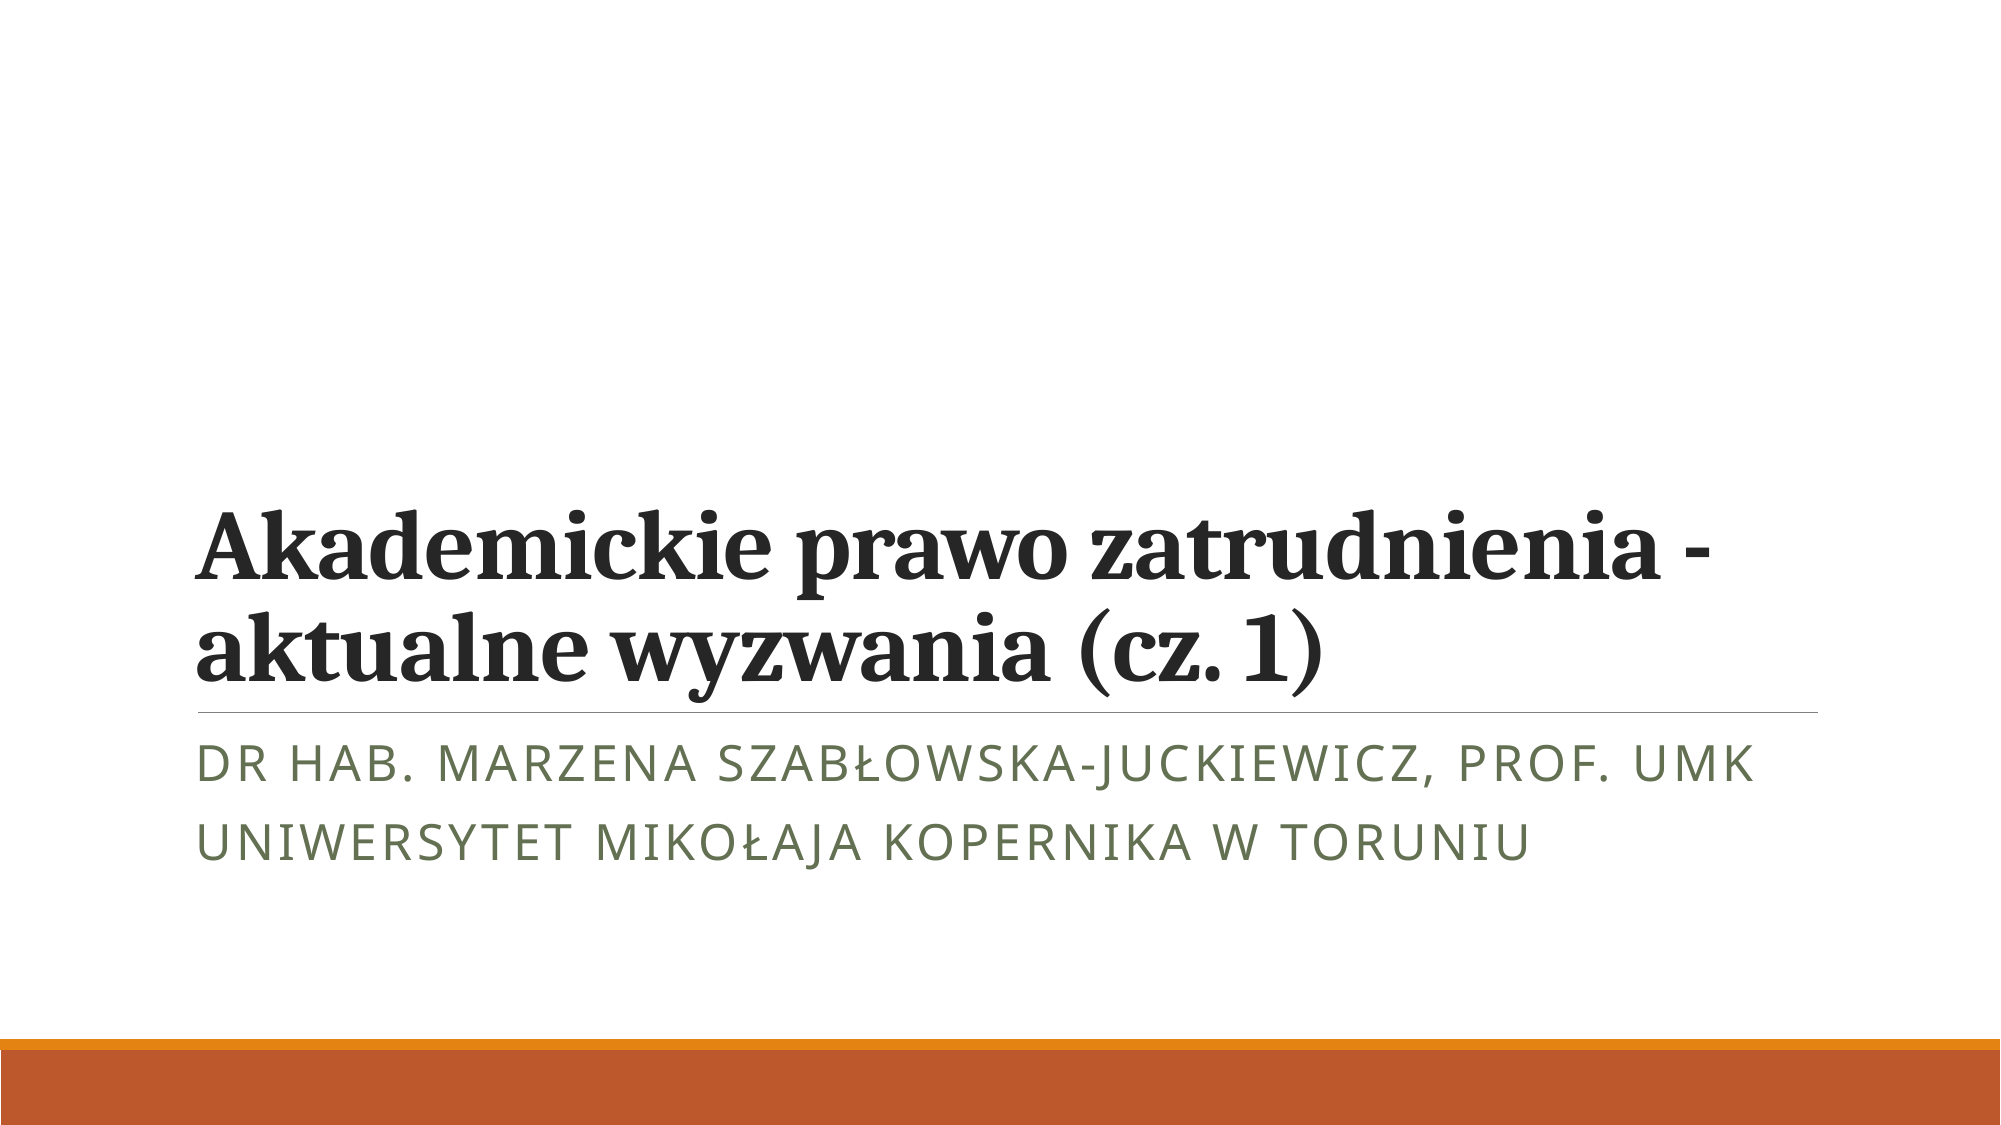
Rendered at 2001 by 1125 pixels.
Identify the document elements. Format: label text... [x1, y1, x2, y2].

subtitle Dr hab. Marzena Szabłowska-Juckiewicz, prof. UMK Uniwersytet Mikołaja Kopernika w Toruniu [180, 730, 1831, 919]
title Akademickie prawo zatrudnienia - aktualne wyzwania (cz. 1) [180, 124, 1831, 710]
